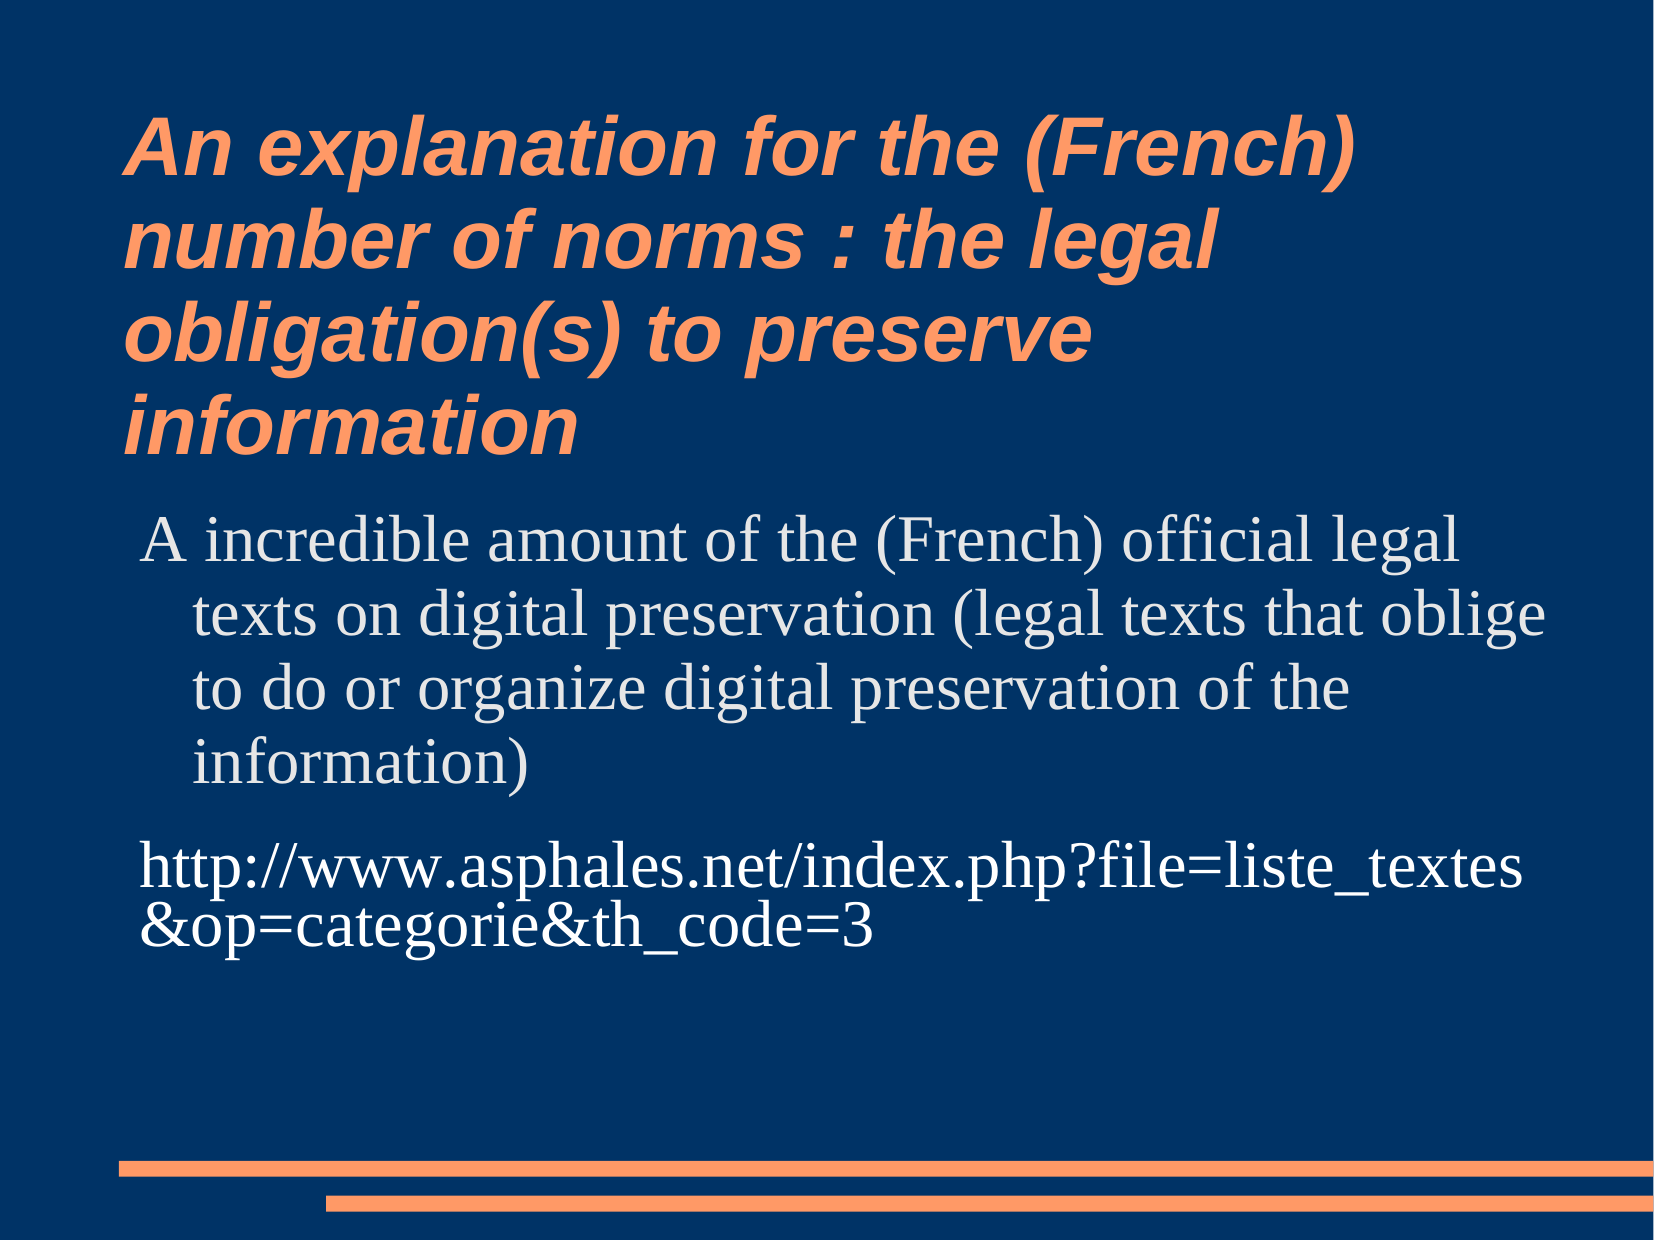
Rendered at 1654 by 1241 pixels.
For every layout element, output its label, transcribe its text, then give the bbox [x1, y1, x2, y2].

title An explanation for the (French) number of norms : the legal obligation(s) to preserve information [123, 100, 1536, 473]
list A incredible amount of the (French) official legal texts on digital preservation (legal texts that oblige to do or organize digital preservation of the information) http://www.asphales.net/index.php?file=liste_textes&op=categorie&th_code=3 [121, 501, 1561, 1132]
